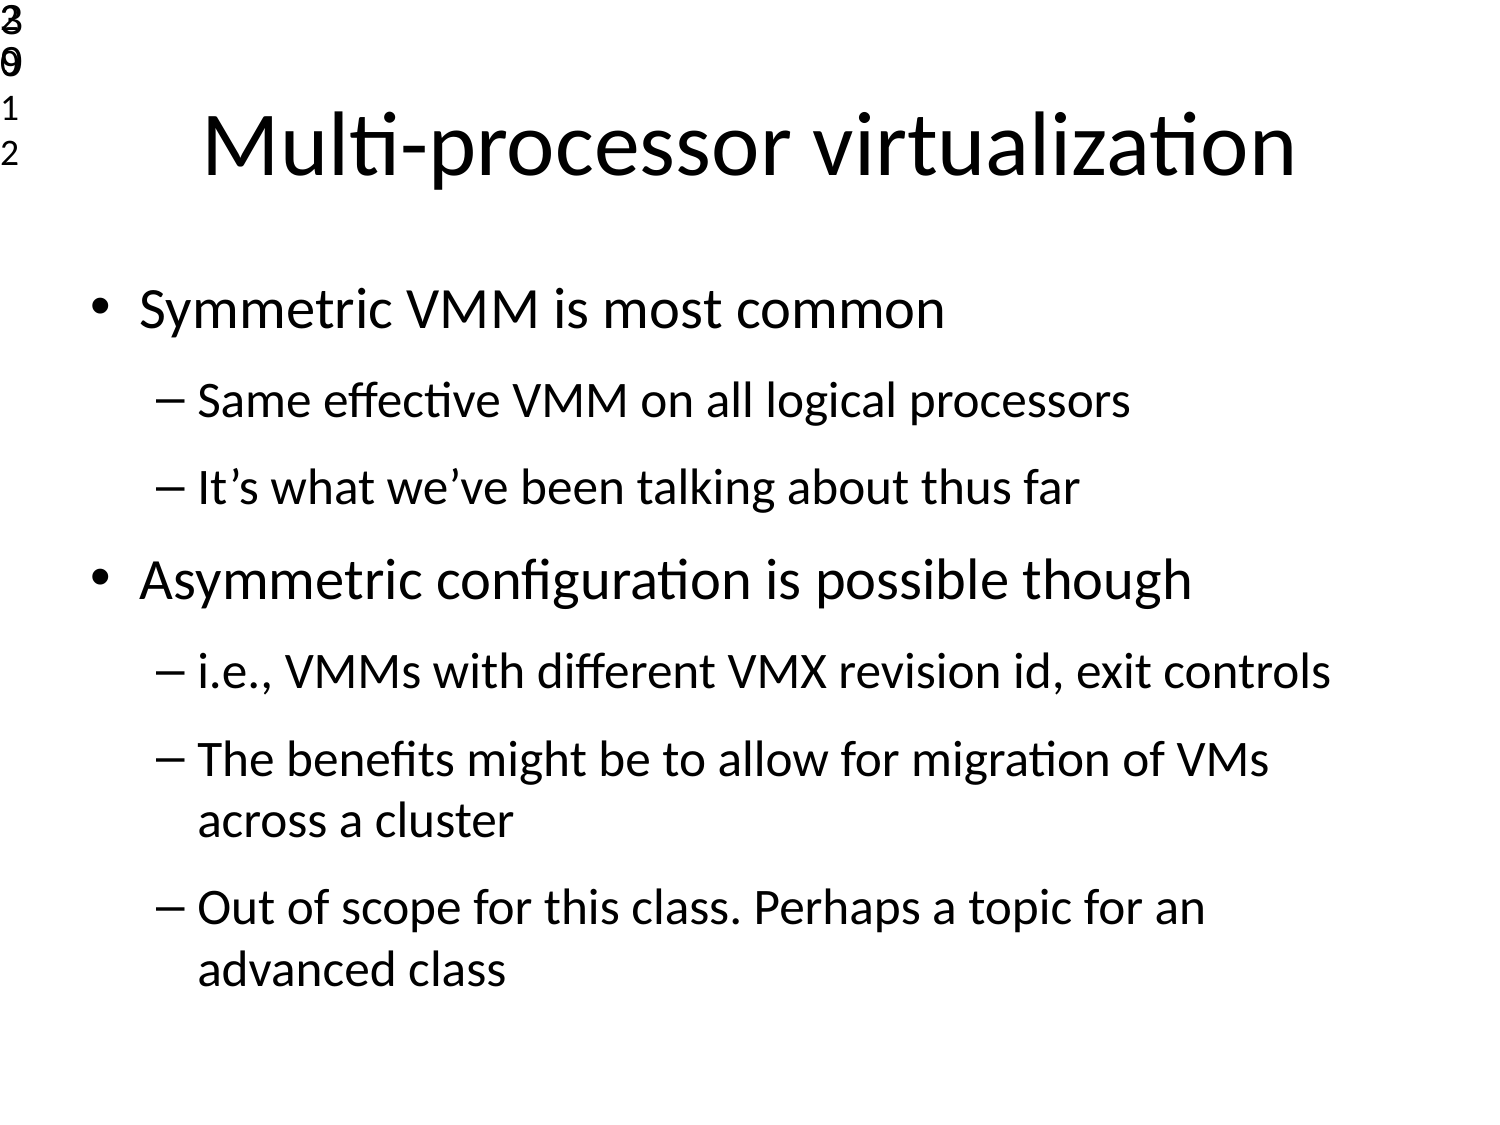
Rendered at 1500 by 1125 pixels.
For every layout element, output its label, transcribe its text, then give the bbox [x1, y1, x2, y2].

list Symmetric VMM is most common Same effective VMM on all logical processors It’s what we’ve been talking about thus far Asymmetric configuration is possible though i.e., VMMs with different VMX revision id, exit controls The benefits might be to allow for migration of VMs across a cluster Out of scope for this class. Perhaps a topic for an advanced class [75, 262, 1425, 1005]
title Multi-processor virtualization [75, 45, 1425, 233]
